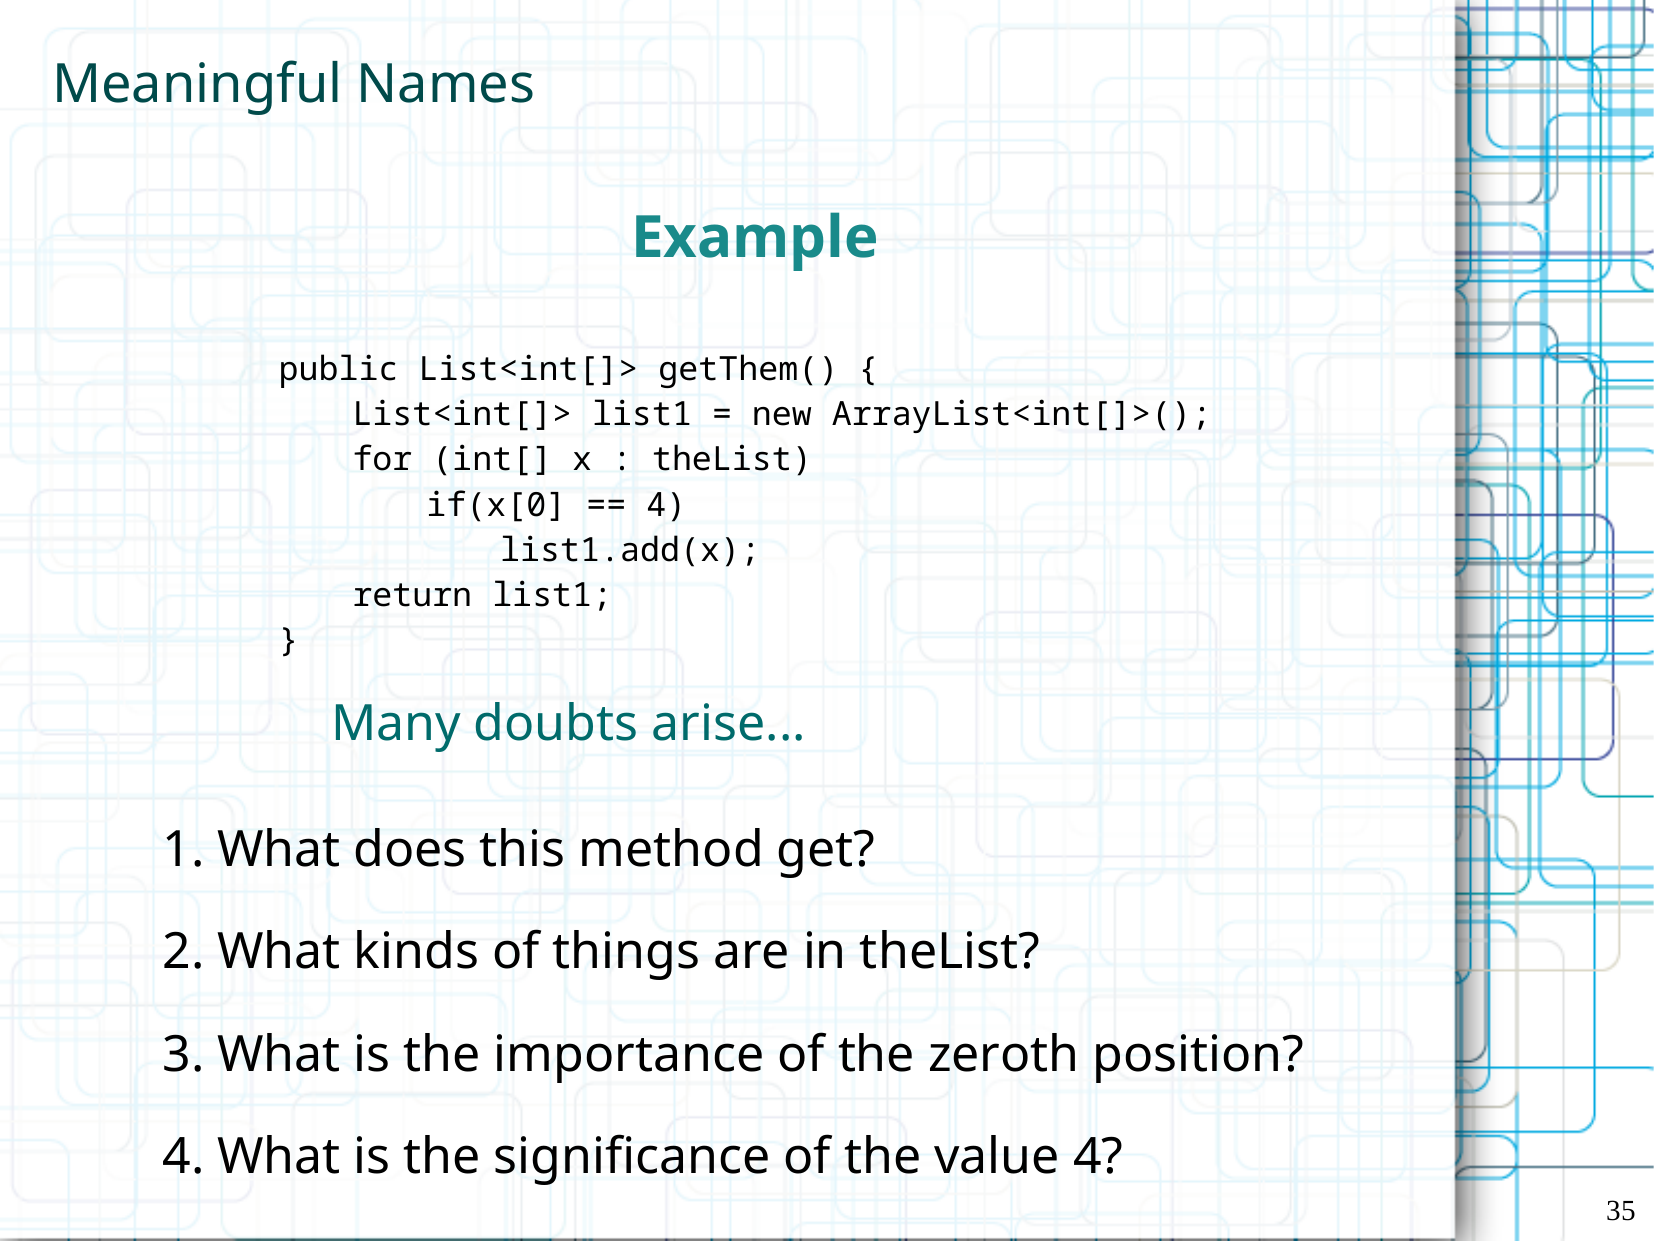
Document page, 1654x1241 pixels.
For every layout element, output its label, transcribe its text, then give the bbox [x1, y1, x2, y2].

text_box Many doubts arise... [316, 679, 842, 751]
text_box What does this method get? What kinds of things are in theList? What is the importance of the zeroth position? What is the significance of the value 4? [147, 771, 1329, 1135]
picture [0, 0, 1654, 1241]
text_box Example [436, 187, 1074, 287]
text_box Meaningful Names [37, 37, 676, 113]
text_box public List<int[]> getThem() { List<int[]> list1 = new ArrayList<int[]>(); for (int[] x : theList) if(x[0] == 4) list1.add(x); return list1; } [263, 337, 1239, 643]
